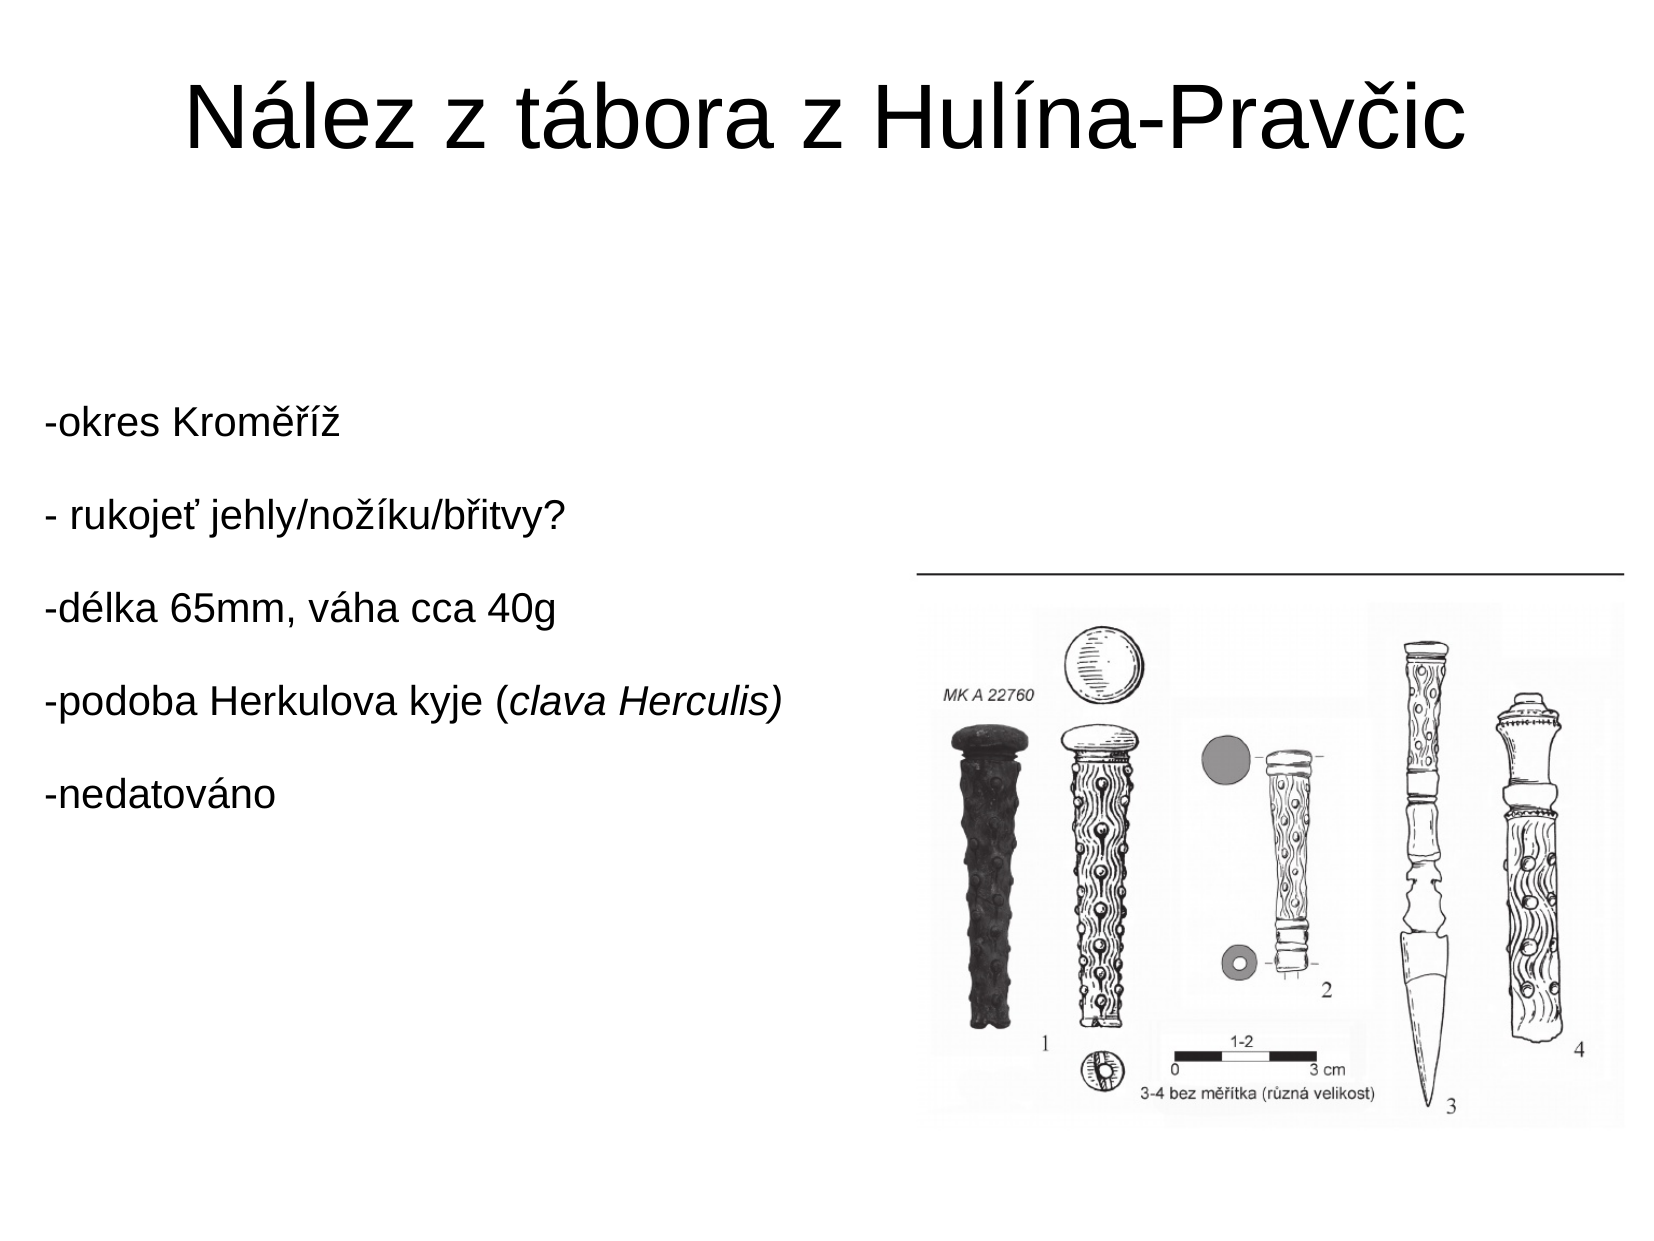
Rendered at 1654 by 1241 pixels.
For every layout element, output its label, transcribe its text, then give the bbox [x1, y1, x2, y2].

title Nález z tábora z Hulína-Pravčic [82, 49, 1571, 257]
text_box -okres Kroměříž - rukojeť jehly/nožíku/břitvy? -délka 65mm, váha cca 40g -podoba Herkulova kyje (clava Herculis) -nedatováno [29, 391, 857, 825]
picture [797, 472, 1654, 1241]
